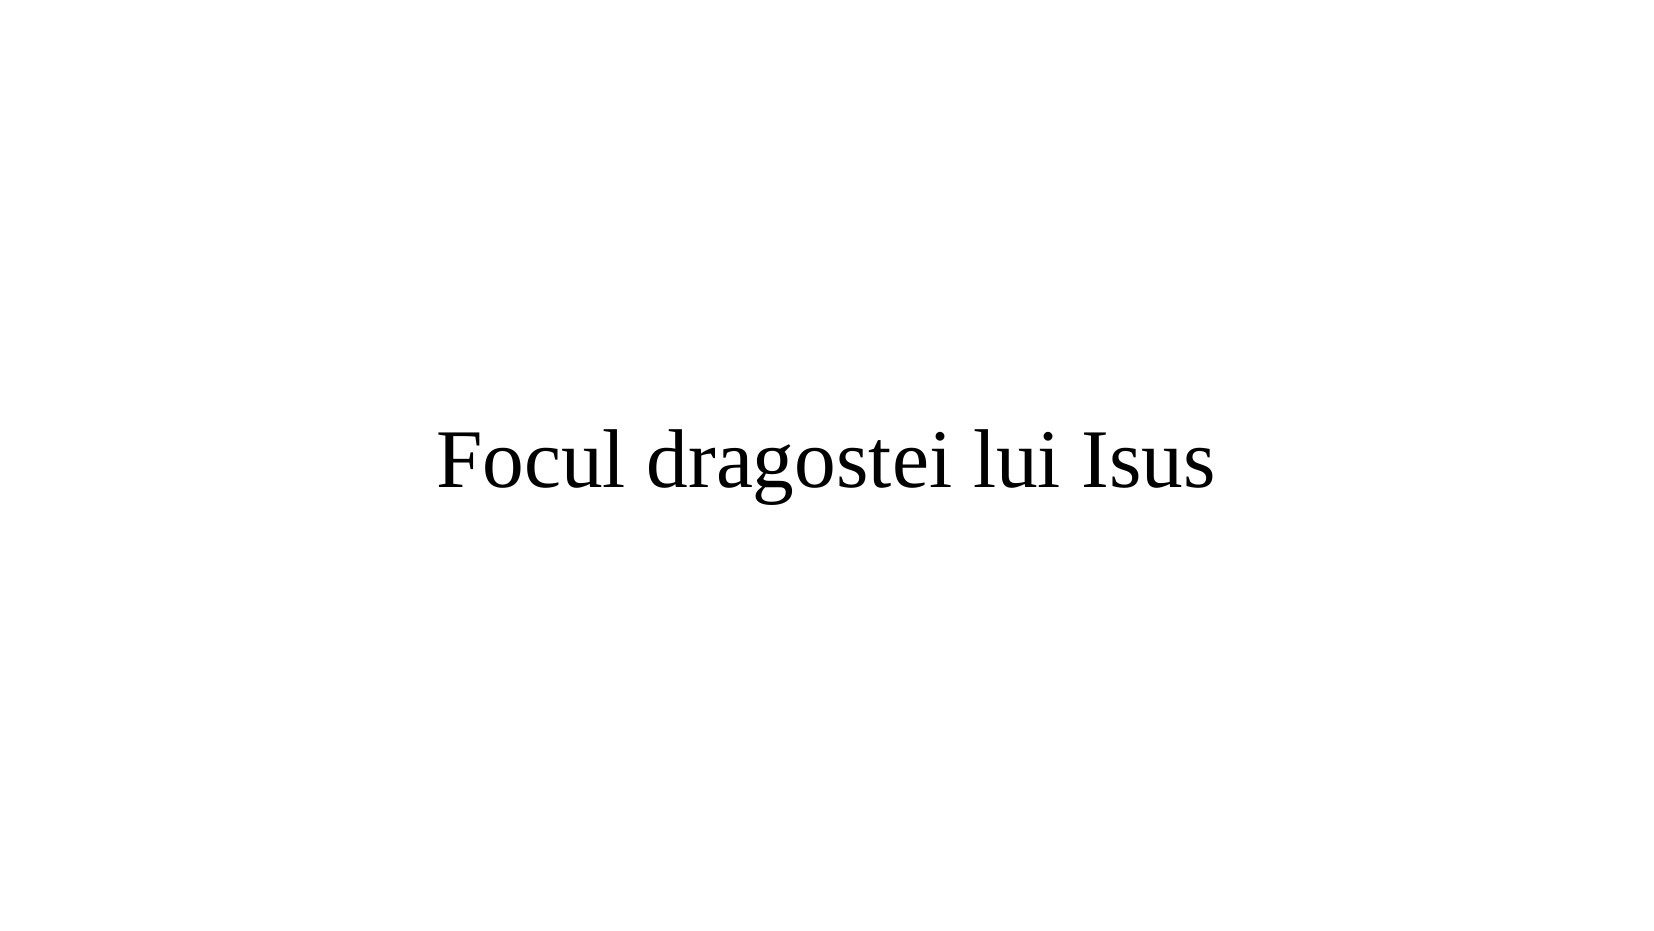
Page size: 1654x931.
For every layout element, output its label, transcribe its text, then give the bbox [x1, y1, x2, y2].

subtitle Focul dragostei lui Isus [0, 396, 1654, 505]
